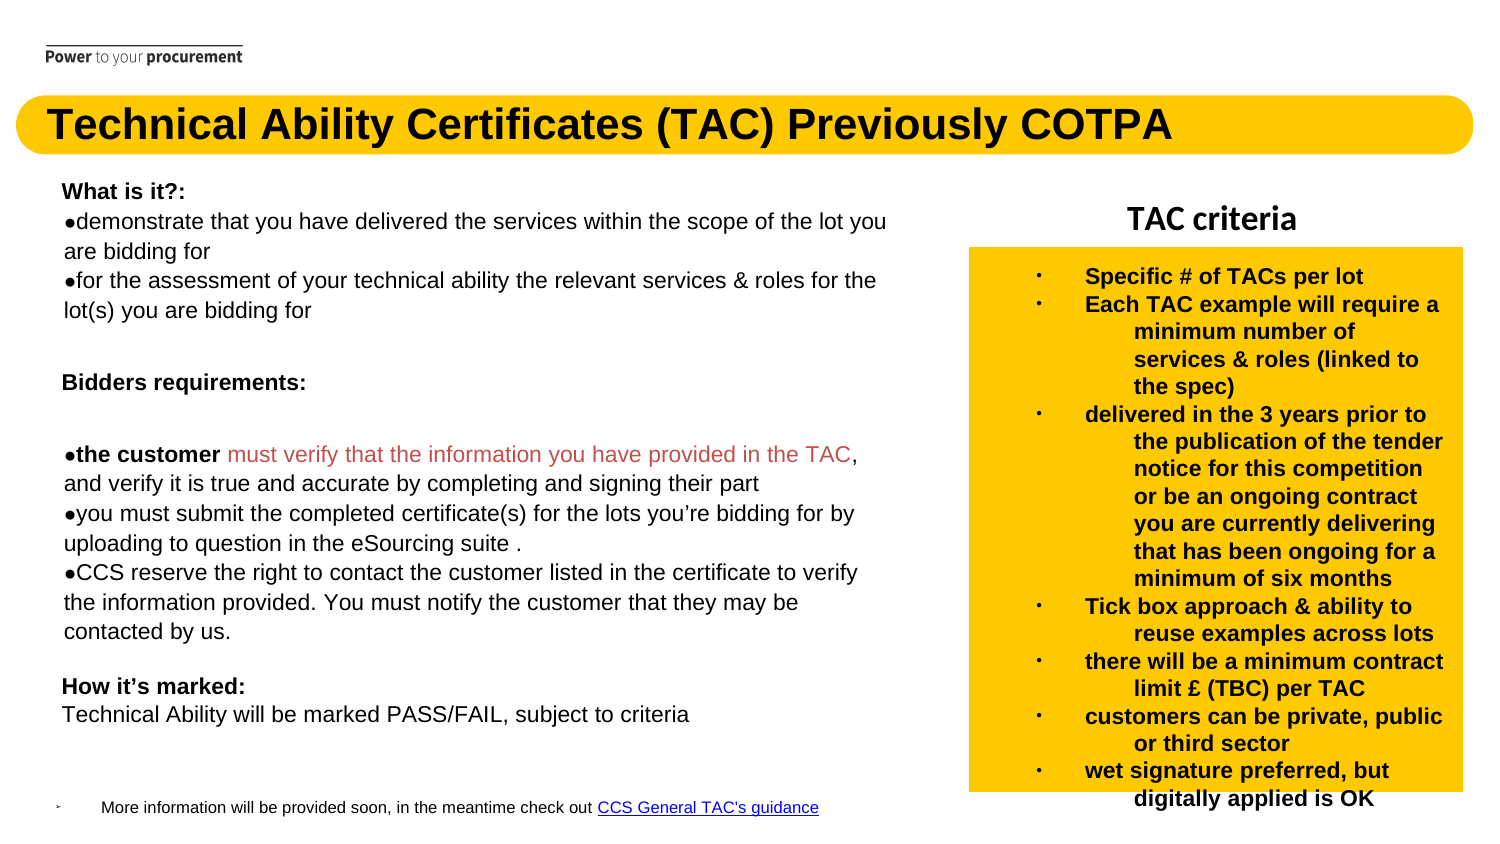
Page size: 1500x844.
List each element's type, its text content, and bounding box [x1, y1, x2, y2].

text_box More information will be provided soon, in the meantime check out CCS General TAC's guidance [0, 781, 997, 833]
text_box Specific # of TACs per lot Each TAC example will require a minimum number of services & roles (linked to the spec) delivered in the 3 years prior to the publication of the tender notice for this competition or be an ongoing contract you are currently delivering that has been ongoing for a minimum of six months Tick box approach & ability to reuse examples across lots there will be a minimum contract limit £ (TBC) per TAC customers can be private, public or third sector wet signature preferred, but digitally applied is OK [969, 247, 1463, 792]
title Technical Ability Certificates (TAC) Previously COTPA [46, 95, 1226, 200]
text_box What is it?: ●demonstrate that you have delivered the services within the scope of the lot you are bidding for ●for the assessment of your technical ability the relevant services & roles for the lot(s) you are bidding for Bidders requirements: ●the customer must verify that the information you have provided in the TAC, and verify it is true and accurate by completing and signing their part ●you must submit the completed certificate(s) for the lots you’re bidding for by uploading to question in the eSourcing suite . ●CCS reserve the right to contact the customer listed in the certificate to verify the information provided. You must notify the customer that they may be contacted by us. How it’s marked: Technical Ability will be marked PASS/FAIL, subject to criteria [46, 159, 913, 749]
text_box TAC criteria [970, 173, 1463, 247]
